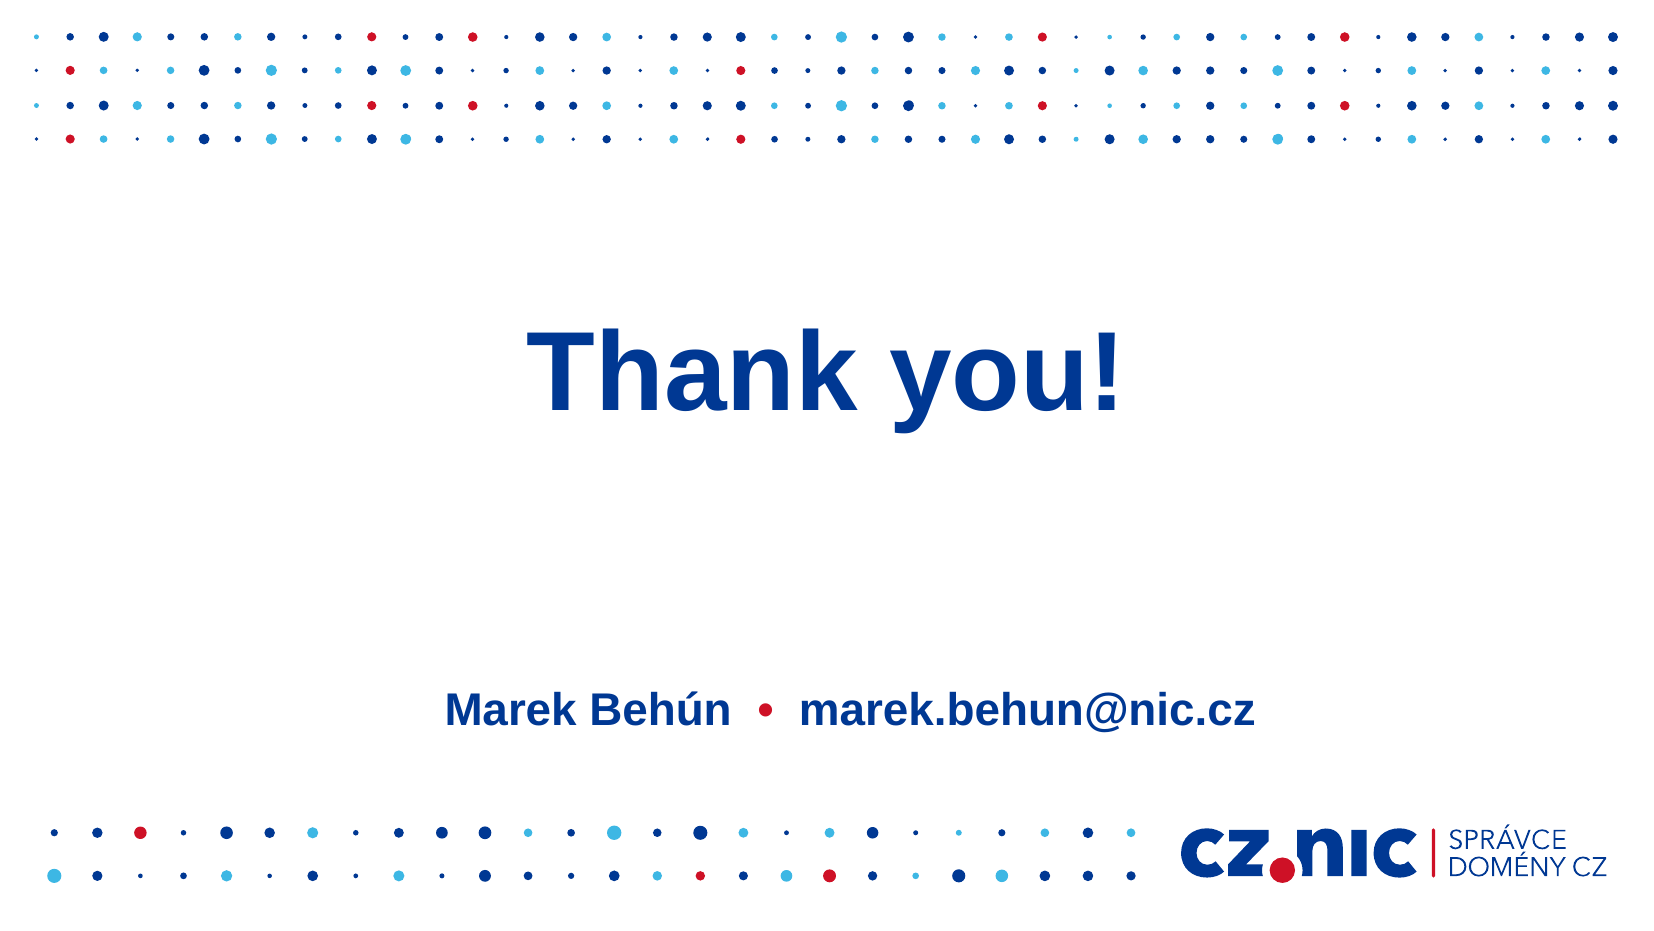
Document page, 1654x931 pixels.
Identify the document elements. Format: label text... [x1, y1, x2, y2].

picture [0, 0, 1654, 174]
text_box Thank you! [82, 301, 1571, 442]
text_box Marek Behún • marek.behun@nic.cz [265, 676, 1436, 744]
